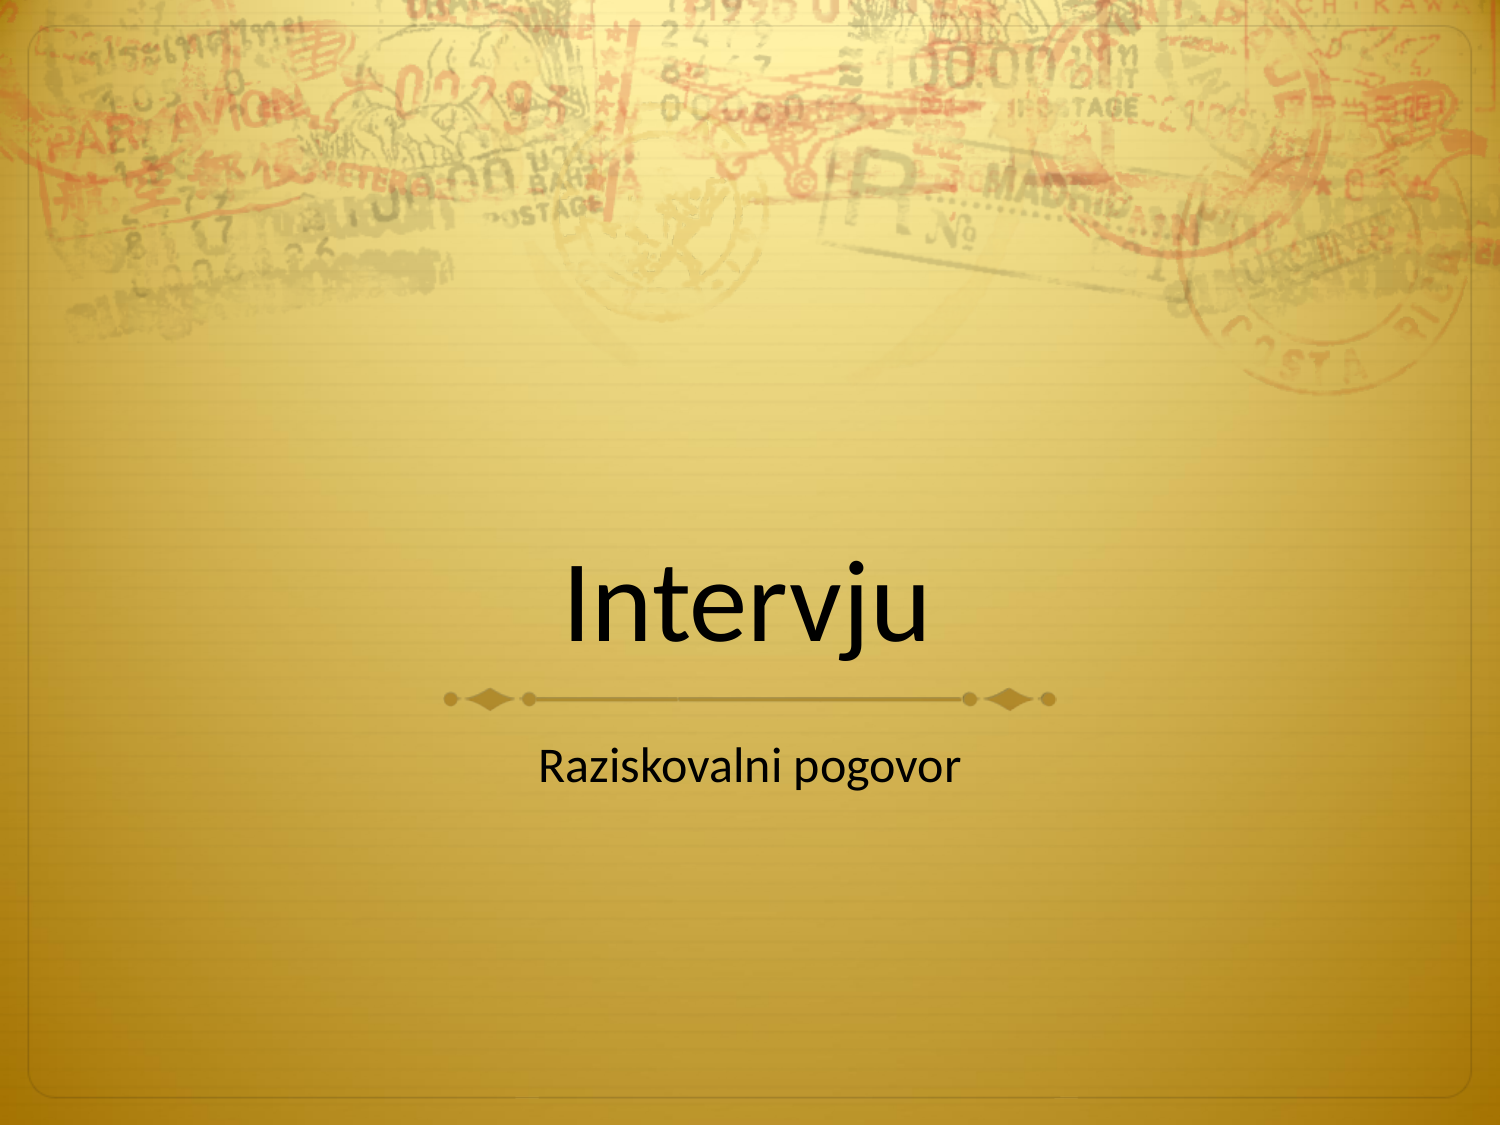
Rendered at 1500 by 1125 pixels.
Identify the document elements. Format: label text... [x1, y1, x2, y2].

title Intervju [93, 275, 1407, 673]
subtitle Raziskovalni pogovor [93, 725, 1407, 925]
picture [0, 0, 1500, 1125]
